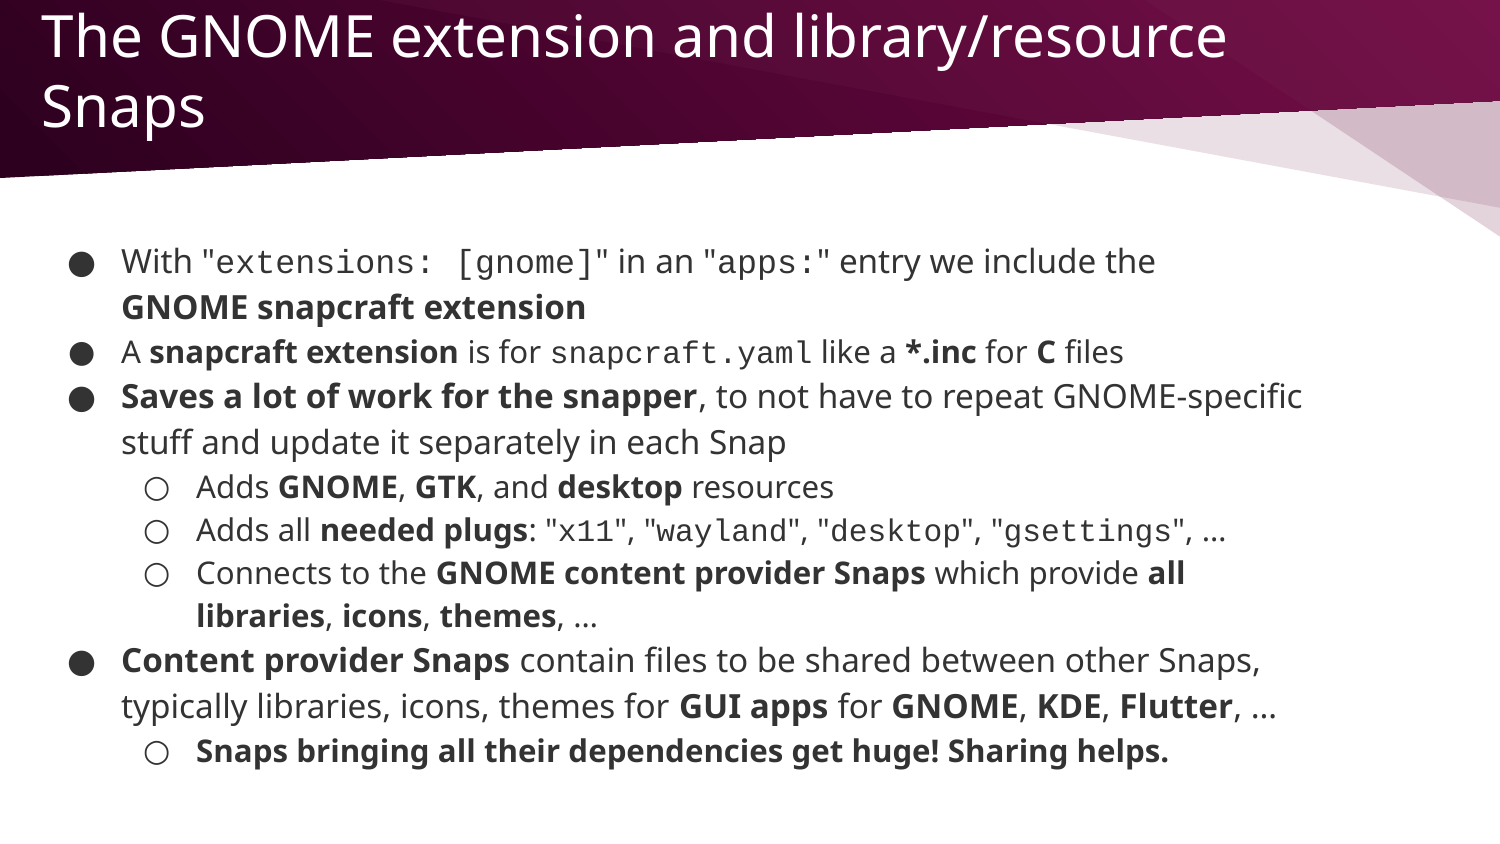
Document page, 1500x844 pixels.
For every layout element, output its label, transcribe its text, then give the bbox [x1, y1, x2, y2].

list With "extensions: [gnome]" in an "apps:" entry we include the GNOME snapcraft extension A snapcraft extension is for snapcraft.yaml like a *.inc for C files Saves a lot of work for the snapper, to not have to repeat GNOME-specific stuff and update it separately in each Snap Adds GNOME, GTK, and desktop resources Adds all needed plugs: "x11", "wayland", "desktop", "gsettings", … Connects to the GNOME content provider Snaps which provide all libraries, icons, themes, … Content provider Snaps contain files to be shared between other Snaps, typically libraries, icons, themes for GUI apps for GNOME, KDE, Flutter, … Snaps bringing all their dependencies get huge! Sharing helps. [35, 229, 1324, 789]
title The GNOME extension and library/resource Snaps [41, 5, 1336, 134]
